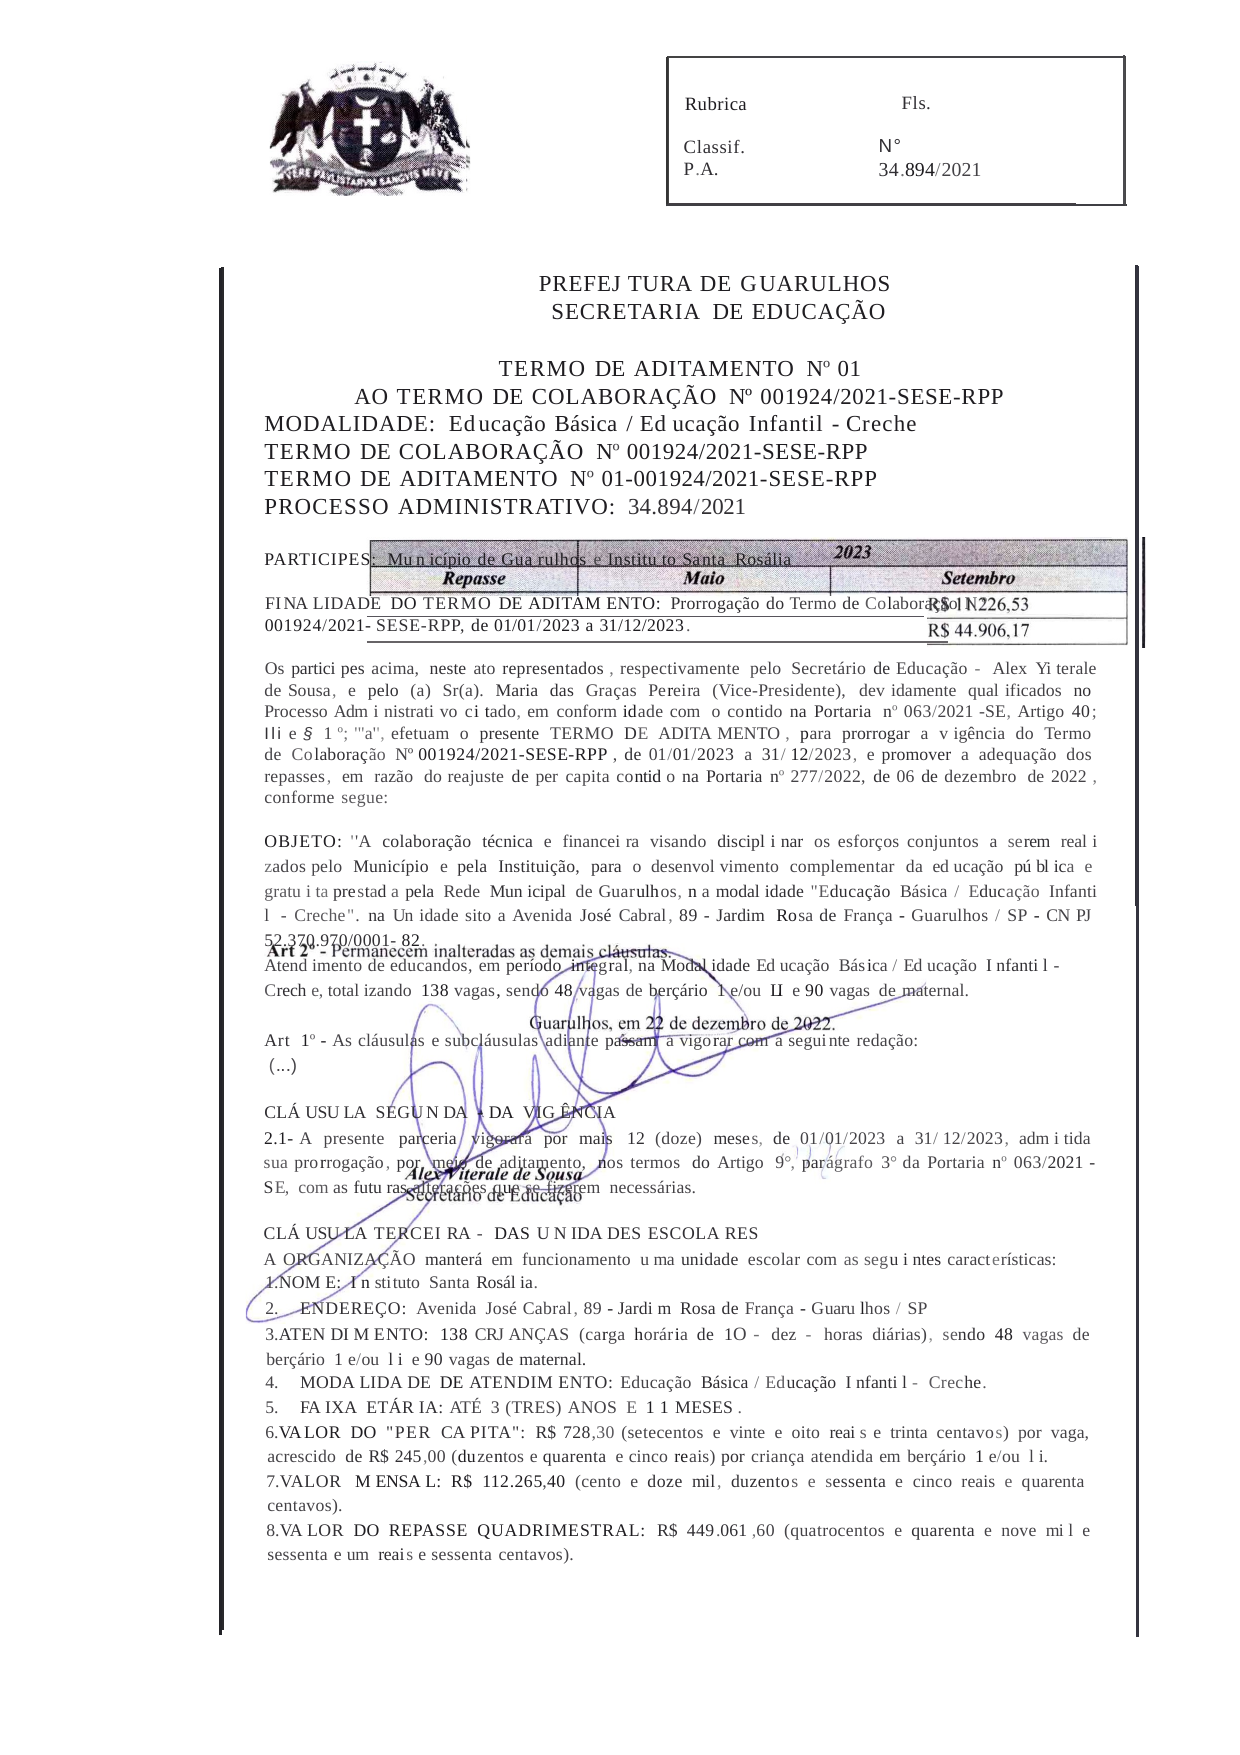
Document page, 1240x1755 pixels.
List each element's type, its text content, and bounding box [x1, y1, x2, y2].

text_box Rubrica [684, 91, 749, 111]
text_box N° 34.894/2021 [878, 133, 1015, 153]
text_box PREFEJ TURA DE GUARULHOS SECRETARIA DE EDUCAÇÃO TERMO DE ADITAMENTO Nº 01 AO TERMO DE COLABORAÇÃO Nº 001924/2021-SESE-RPP MODALIDADE: Educação Básica / Ed ucação Infantil - Creche TERMO DE COLABORAÇÃO Nº 001924/2021-SESE-RPP TERMO DE ADITAMENTO Nº 01-001924/2021-SESE-RPP PROCESSO ADMINISTRATIVO: 34.894/2021 PARTICIPES: Mu n icípio de Gua rulhos e Institu to Santa Rosália FINA LIDADE DO TERMO DE ADITAM ENTO: Prorrogação do Termo de Colaboração N º 001924/2021- SESE-RPP, de 01/01/2023 a 31/12/2023. Os partici pes acima, neste ato representados , respectivamente pelo Secretário de Educação - Alex Yi terale de Sousa, e pelo (a) Sr(a). Maria das Graças Pereira (Vice-Presidente), dev idamente qual ificados no Processo Adm i nistrati vo ci tado, em conform idade com o contido na Portaria nº 063/2021 -SE, Artigo 40; Ili e § 1 º; '"a'', efetuam o presente TERMO DE ADITA MENTO , para prorrogar a v igência do Termo de Colaboração Nº 001924/2021-SESE-RPP , de 01/01/2023 a 31/ 12/2023, e promover a adequação dos repasses, em razão do reajuste de per capita contid o na Portaria nº 277/2022, de 06 de dezembro de 2022 , conforme segue: OBJETO: ''A colaboração técnica e financei ra visando discipl i nar os esforços conjuntos a serem real i zados pelo Município e pela Instituição, para o desenvol vimento complementar da ed ucação pú bl ica e gratu i ta prestad a pela Rede Mun icipal de Guarulhos, n a modal idade "Educação Básica / Educação Infanti l - Creche". na Un idade sito a Avenida José Cabral, 89 - Jardim Rosa de França - Guarulhos / SP - CN PJ 52.370.970/0001- 82. Atend imento de educandos, em período integral, na Modal idade Ed ucação Básica / Ed ucação I nfanti l - Crech e, total izando 138 vagas, sendo 48 vagas de berçário 1 e/ou LI e 90 vagas de maternal. Art 1º - As cláusulas e subcláusulas adiante passam a vigorar com a seguinte redação: (...) CLÁ USU LA SEGUN DA - DA VIG ÊNCIA 2.1- A presente parceria vigorará por mais 12 (doze) meses, de 01/01/2023 a 31/ 12/2023, adm i tida sua prorrogação, por meio de aditamento, nos termos do Artigo 9°, parágrafo 3° da Portaria nº 063/2021 -SE, com as futu ras alterações que se fizerem necessárias. CLÁ USU LA TERCEI RA - DAS U N IDA DES ESCOLA RES A ORGANIZAÇÃO manterá em funcionamento u ma unidade escolar com as segu i ntes características: NOM E: I n stituto Santa Rosál ia. ENDEREÇO: Avenida José Cabral, 89 - Jardi m Rosa de França - Guaru lhos / SP ATEN DI M ENTO: 138 CRJ ANÇAS (carga horária de 1O - dez - horas diárias), sendo 48 vagas de berçário 1 e/ou l i e 90 vagas de maternal. MODA LIDA DE DE ATENDIM ENTO: Educação Básica / Educação I nfanti l - Creche. FA IXA ETÁR IA: ATÉ 3 (TRES) ANOS E 1 1 MESES . VA LOR DO "PER CA PITA": R$ 728,30 (setecentos e vinte e oito reai s e trinta centavos) por vaga, acrescido de R$ 245,00 (duzentos e quarenta e cinco reais) por criança atendida em berçário 1 e/ou l i. VALOR M ENSA L: R$ 112.265,40 (cento e doze mil, duzentos e sessenta e cinco reais e quarenta centavos). VA LOR DO REPASSE QUADRIMESTRAL: R$ 449.061 ,60 (quatrocentos e quarenta e nove mi l e sessenta e um reais e sessenta centavos). [261, 268, 1099, 1535]
text_box Classif. P.A. [683, 134, 789, 154]
text_box Fls. [901, 90, 933, 110]
text_box [270, 64, 466, 196]
